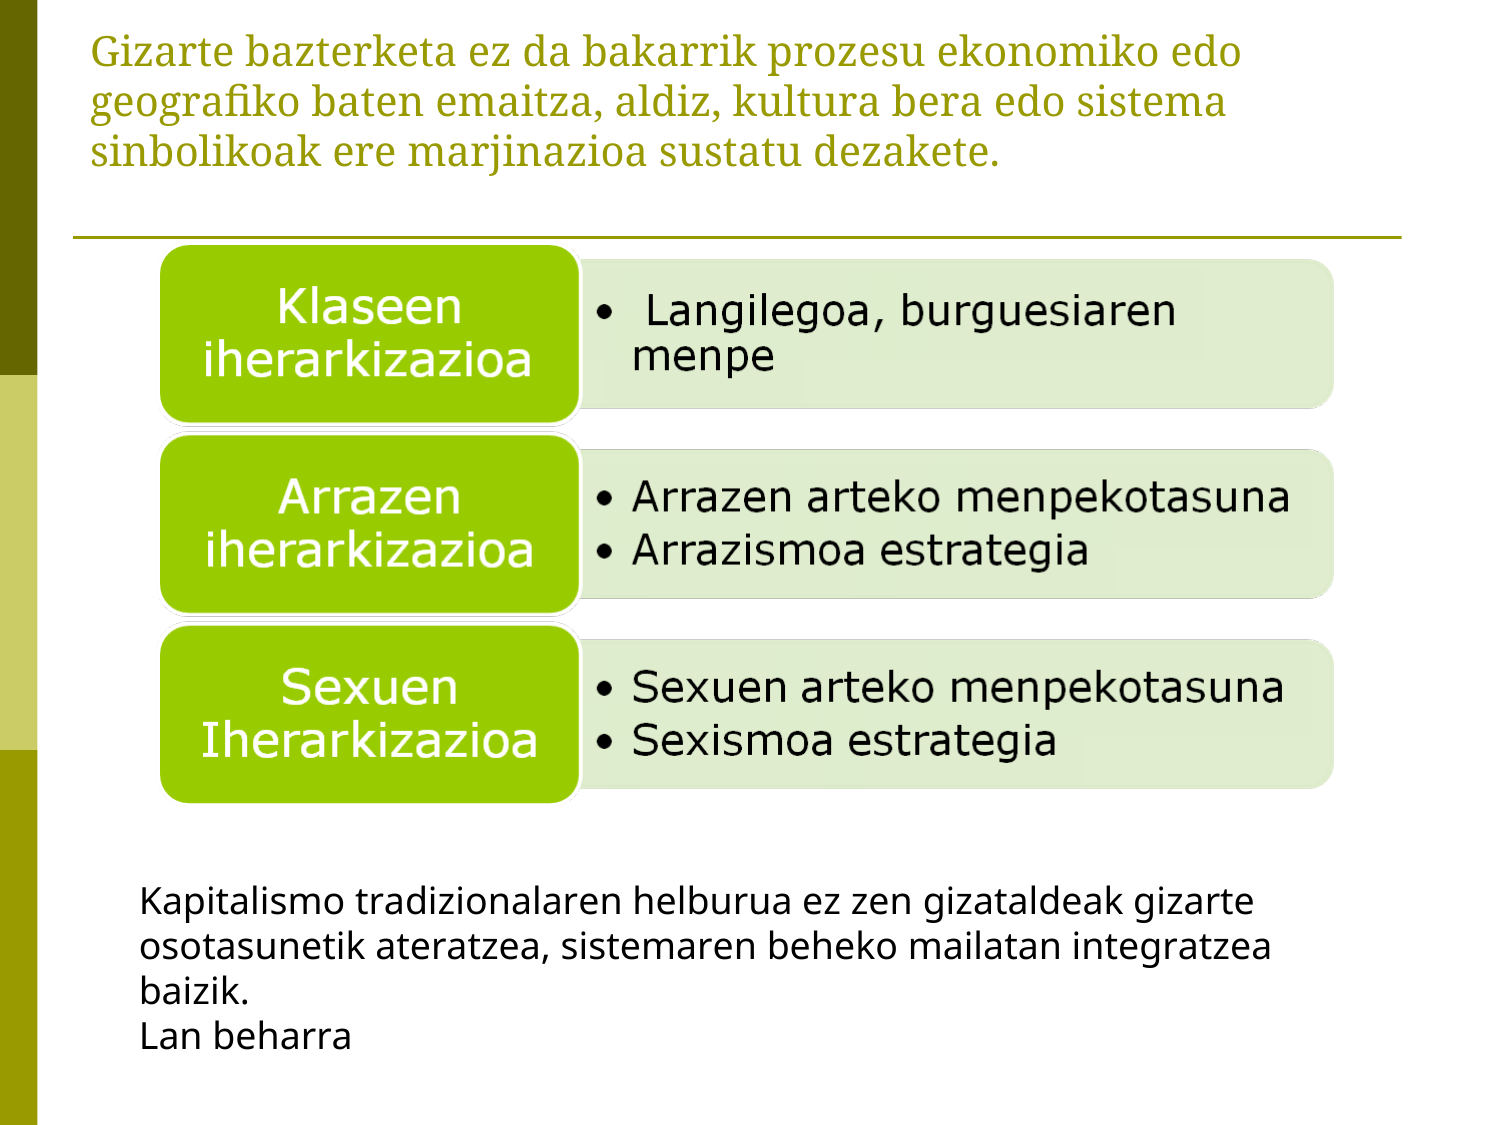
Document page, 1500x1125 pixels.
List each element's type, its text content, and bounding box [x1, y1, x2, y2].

title Gizarte bazterketa ez da bakarrik prozesu ekonomiko edo geografiko baten emaitza, aldiz, kultura bera edo sistema sinbolikoak ere marjinazioa sustatu dezakete. [75, 45, 1426, 233]
text_box Kapitalismo tradizionalaren helburua ez zen gizataldeak gizarte osotasunetik ateratzea, sistemaren beheko mailatan integratzea baizik. Lan beharra [123, 869, 1306, 1065]
picture [155, 240, 1335, 809]
